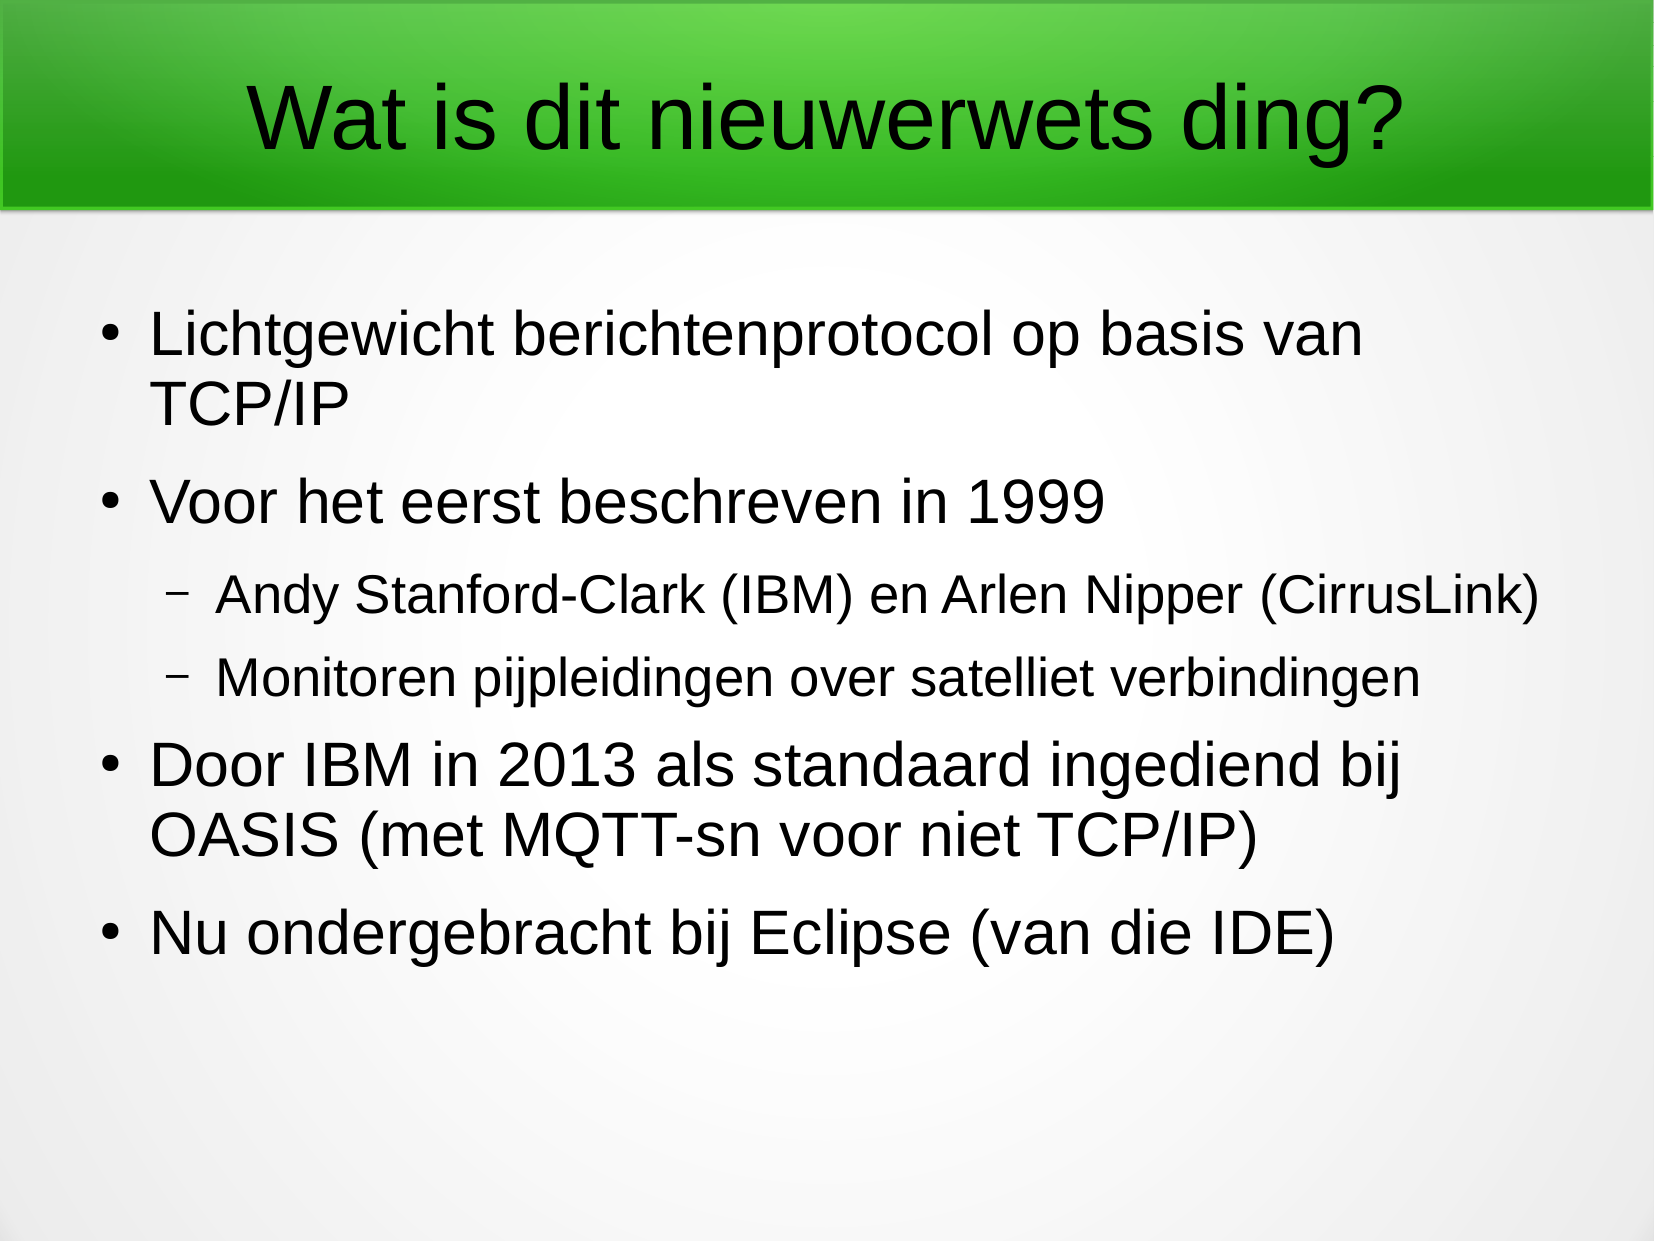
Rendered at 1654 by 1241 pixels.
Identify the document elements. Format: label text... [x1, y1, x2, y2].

list Lichtgewicht berichtenprotocol op basis van TCP/IP Voor het eerst beschreven in 1999 Andy Stanford-Clark (IBM) en Arlen Nipper (CirrusLink) Monitoren pijpleidingen over satelliet verbindingen Door IBM in 2013 als standaard ingediend bij OASIS (met MQTT-sn voor niet TCP/IP) Nu ondergebracht bij Eclipse (van die IDE) [82, 299, 1571, 1019]
title Wat is dit nieuwerwets ding? [82, 47, 1571, 189]
